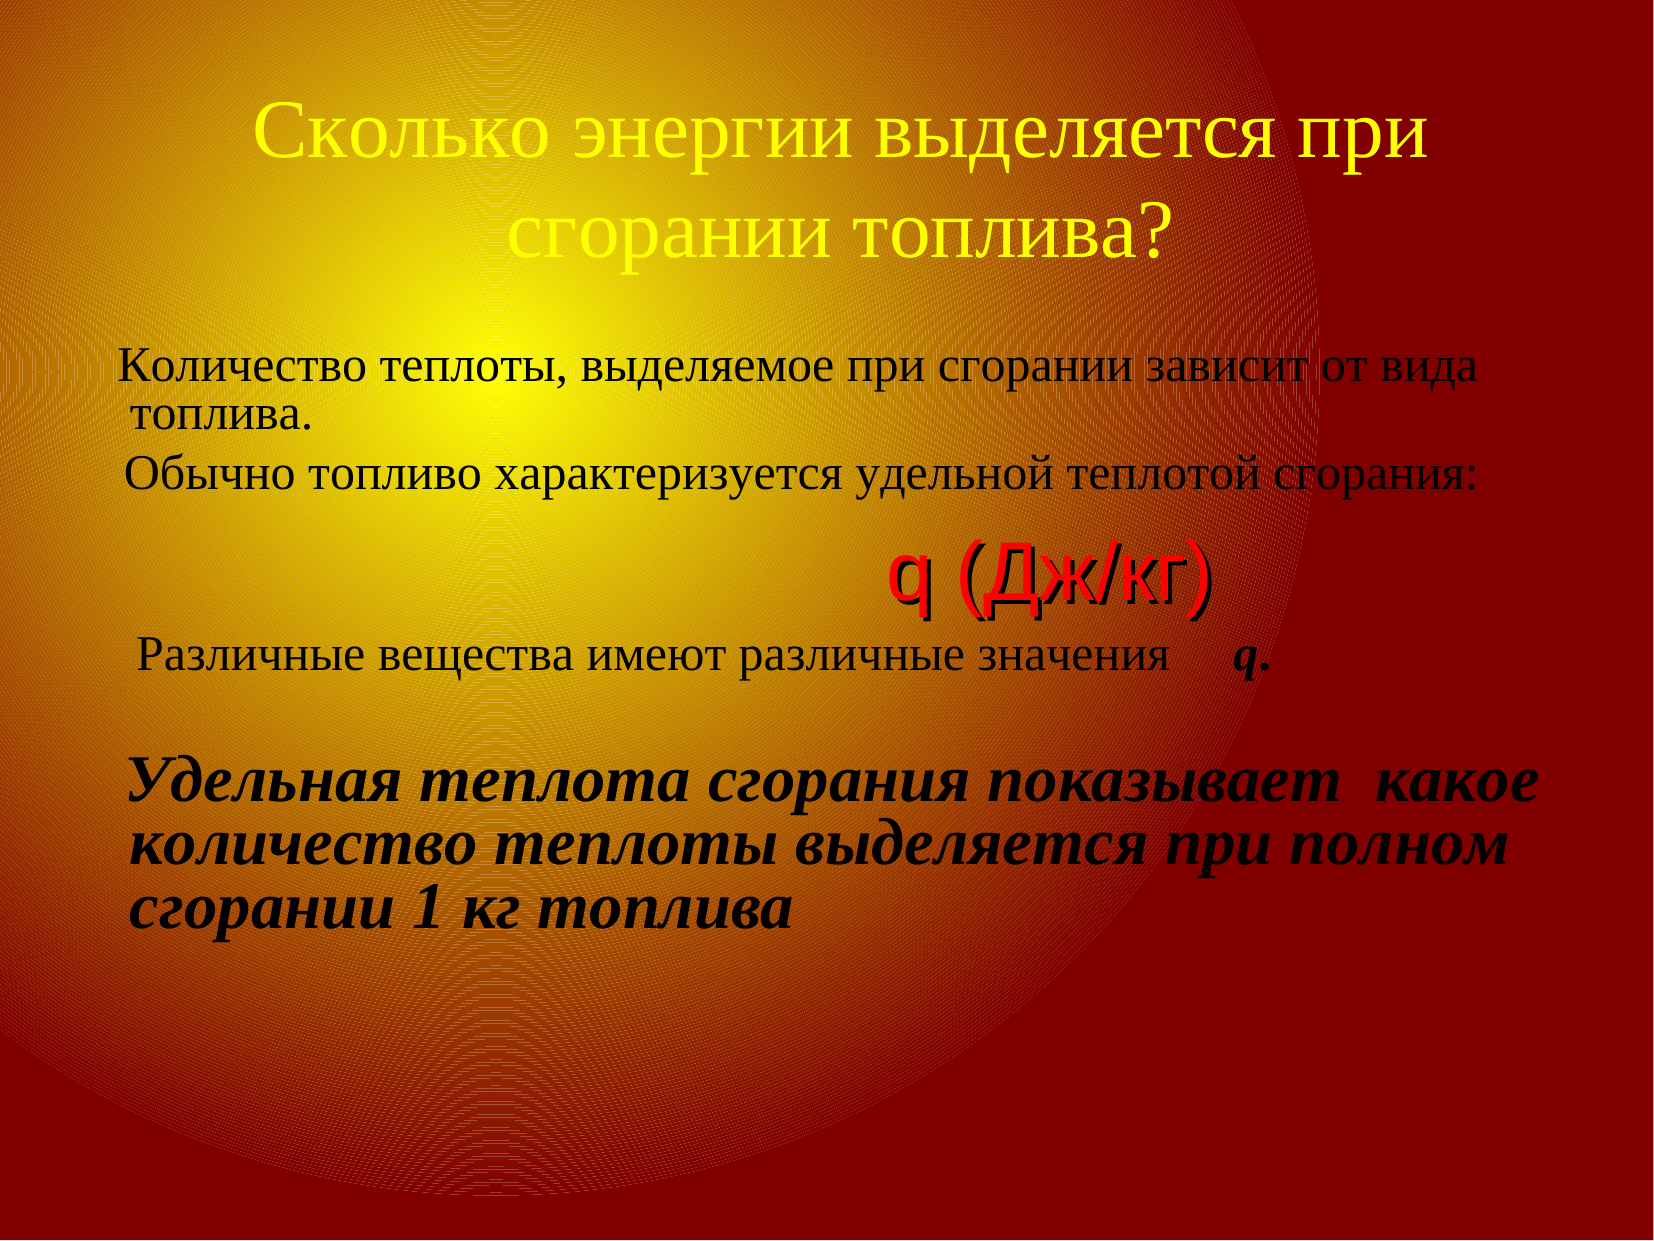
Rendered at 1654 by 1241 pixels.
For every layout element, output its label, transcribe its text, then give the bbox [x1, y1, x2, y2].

list Количество теплоты, выделяемое при сгорании зависит от вида топлива. Обычно топливо характеризуется удельной теплотой сгорания: Различные вещества имеют различные значения q. Удельная теплота сгорания показывает какое количество теплоты выделяется при полном сгорании 1 кг топлива [59, 335, 1595, 1211]
text_box q (Дж/кг) [871, 528, 1229, 725]
title Сколько энергии выделяется при сгорании топлива? [82, 0, 1599, 348]
